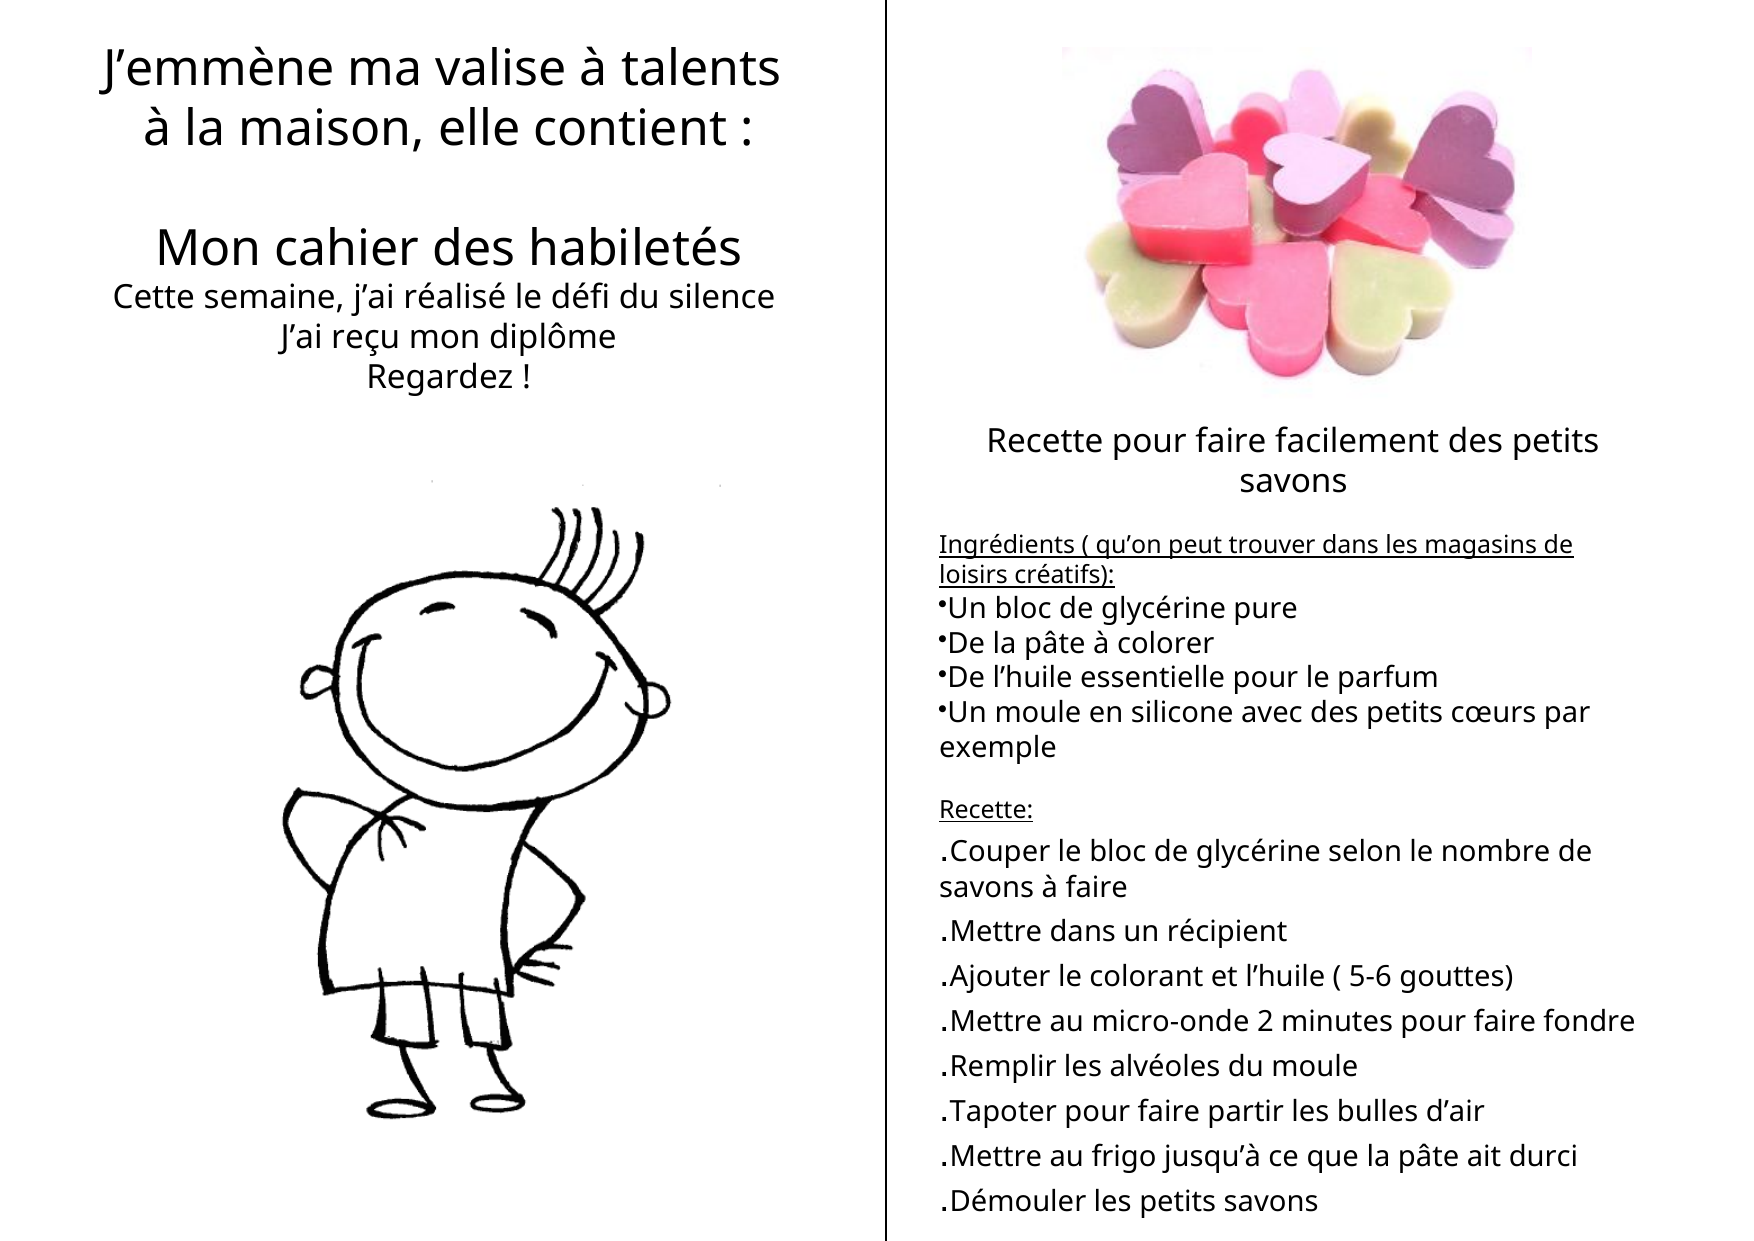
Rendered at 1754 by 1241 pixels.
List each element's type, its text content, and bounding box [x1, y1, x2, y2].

picture [1062, 47, 1532, 399]
text_box J’emmène ma valise à talents à la maison, elle contient : Mon cahier des habiletés Cette semaine, j’ai réalisé le défi du silence J’ai reçu mon diplôme Regardez ! [47, 29, 851, 745]
text_box Recette pour faire facilement des petits savons Ingrédients ( qu’on peut trouver dans les magasins de loisirs créatifs): Un bloc de glycérine pure De la pâte à colorer De l’huile essentielle pour le parfum Un moule en silicone avec des petits cœurs par exemple Recette: .Couper le bloc de glycérine selon le nombre de savons à faire .Mettre dans un récipient .Ajouter le colorant et l’huile ( 5-6 gouttes) .Mettre au micro-onde 2 minutes pour faire fondre .Remplir les alvéoles du moule .Tapoter pour faire partir les bulles d’air .Mettre au frigo jusqu’à ce que la pâte ait durci .Démouler les petits savons [933, 413, 1654, 1123]
picture [147, 460, 822, 1135]
